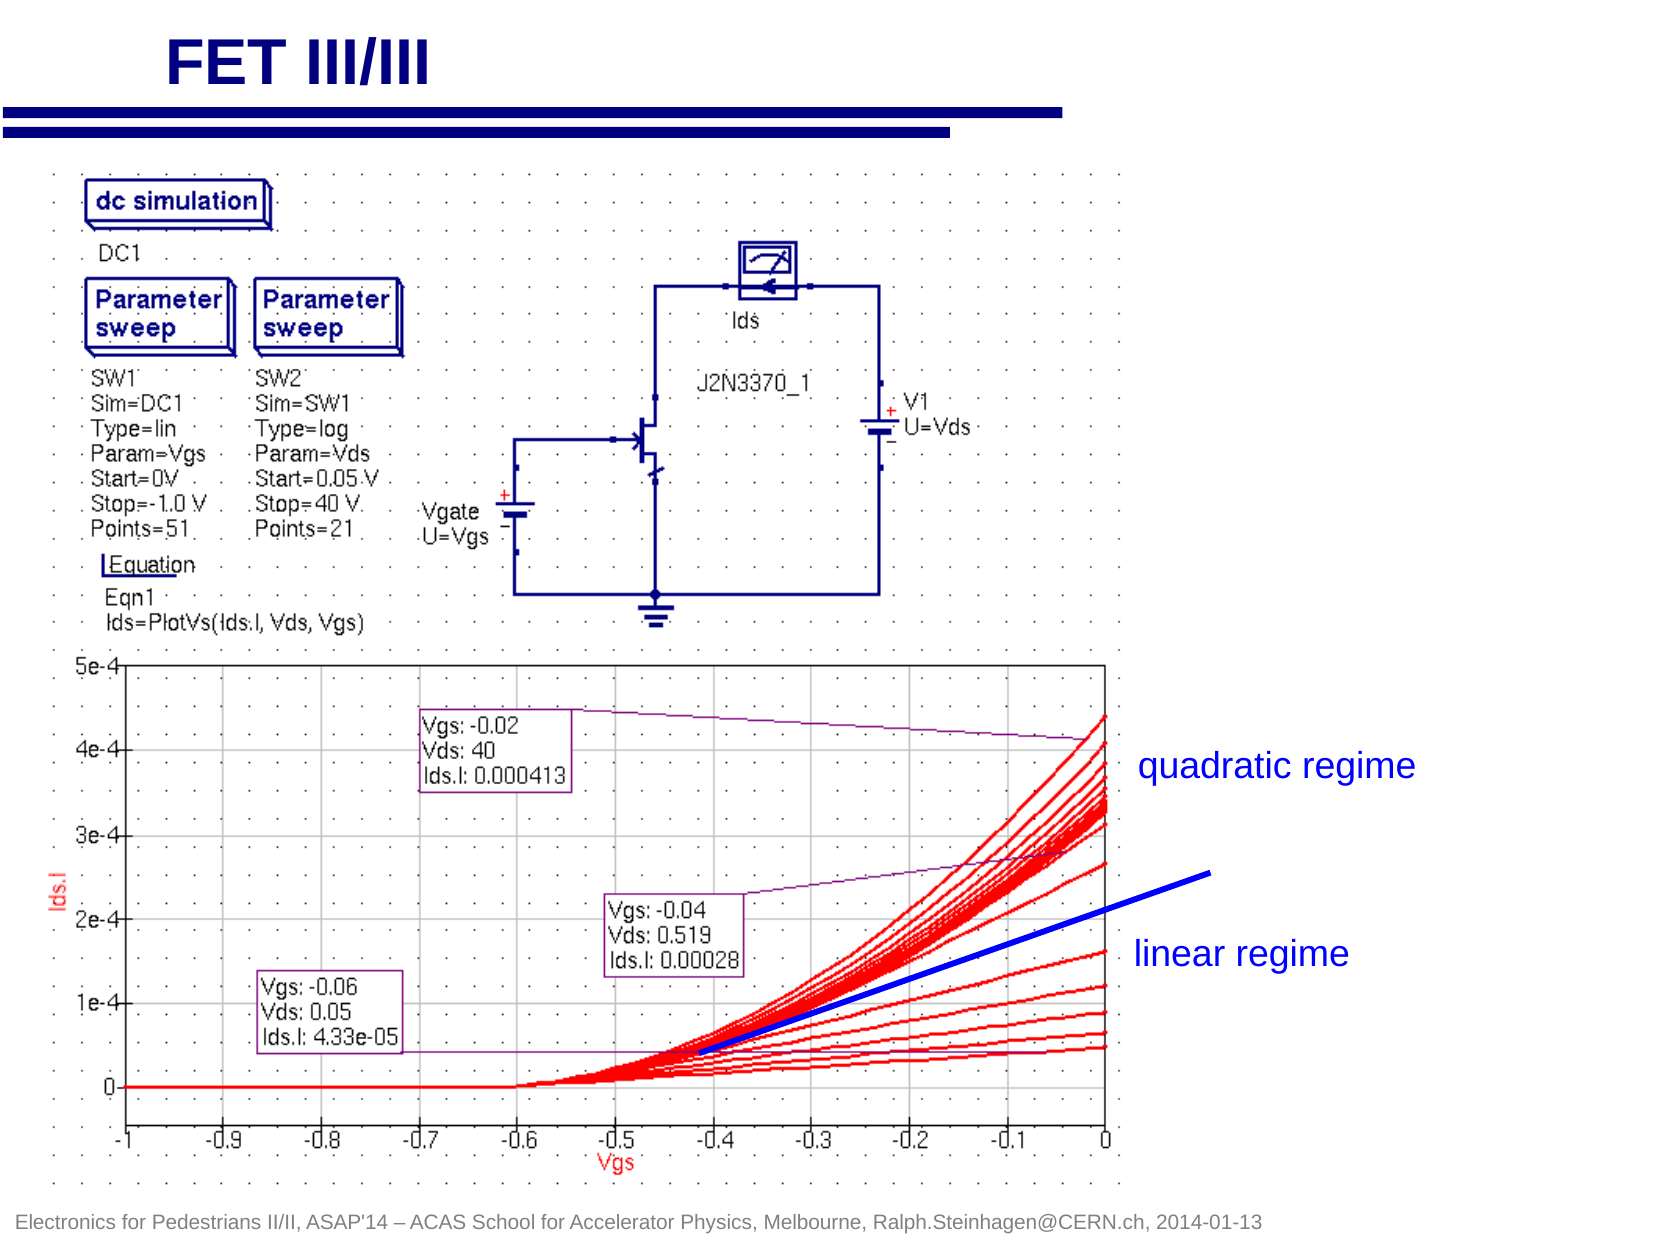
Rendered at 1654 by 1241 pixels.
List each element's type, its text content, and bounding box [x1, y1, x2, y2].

text_box linear regime [1119, 925, 1365, 983]
text_box quadratic regime [1123, 736, 1432, 794]
title FET III/III [165, 0, 1323, 124]
picture [33, 163, 1142, 1197]
